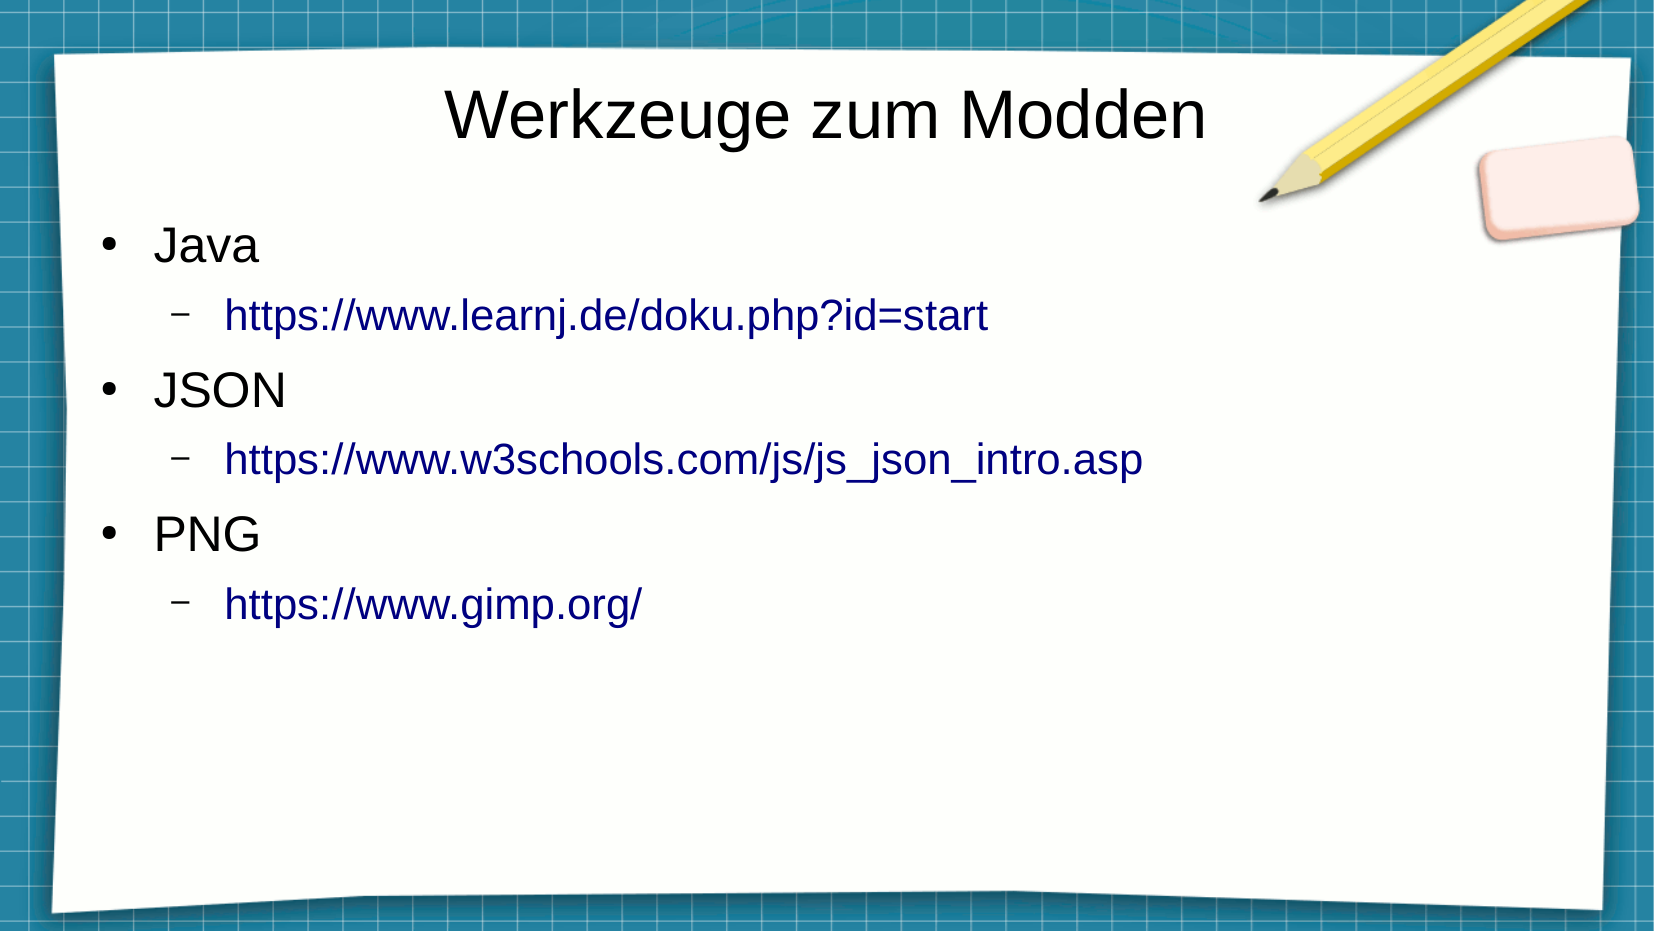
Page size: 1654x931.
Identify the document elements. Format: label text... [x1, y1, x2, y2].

picture [0, 0, 1654, 931]
list Java https://www.learnj.de/doku.php?id=start JSON https://www.w3schools.com/js/js_json_intro.asp PNG https://www.gimp.org/ [82, 217, 1571, 758]
title Werkzeuge zum Modden [82, 37, 1571, 193]
